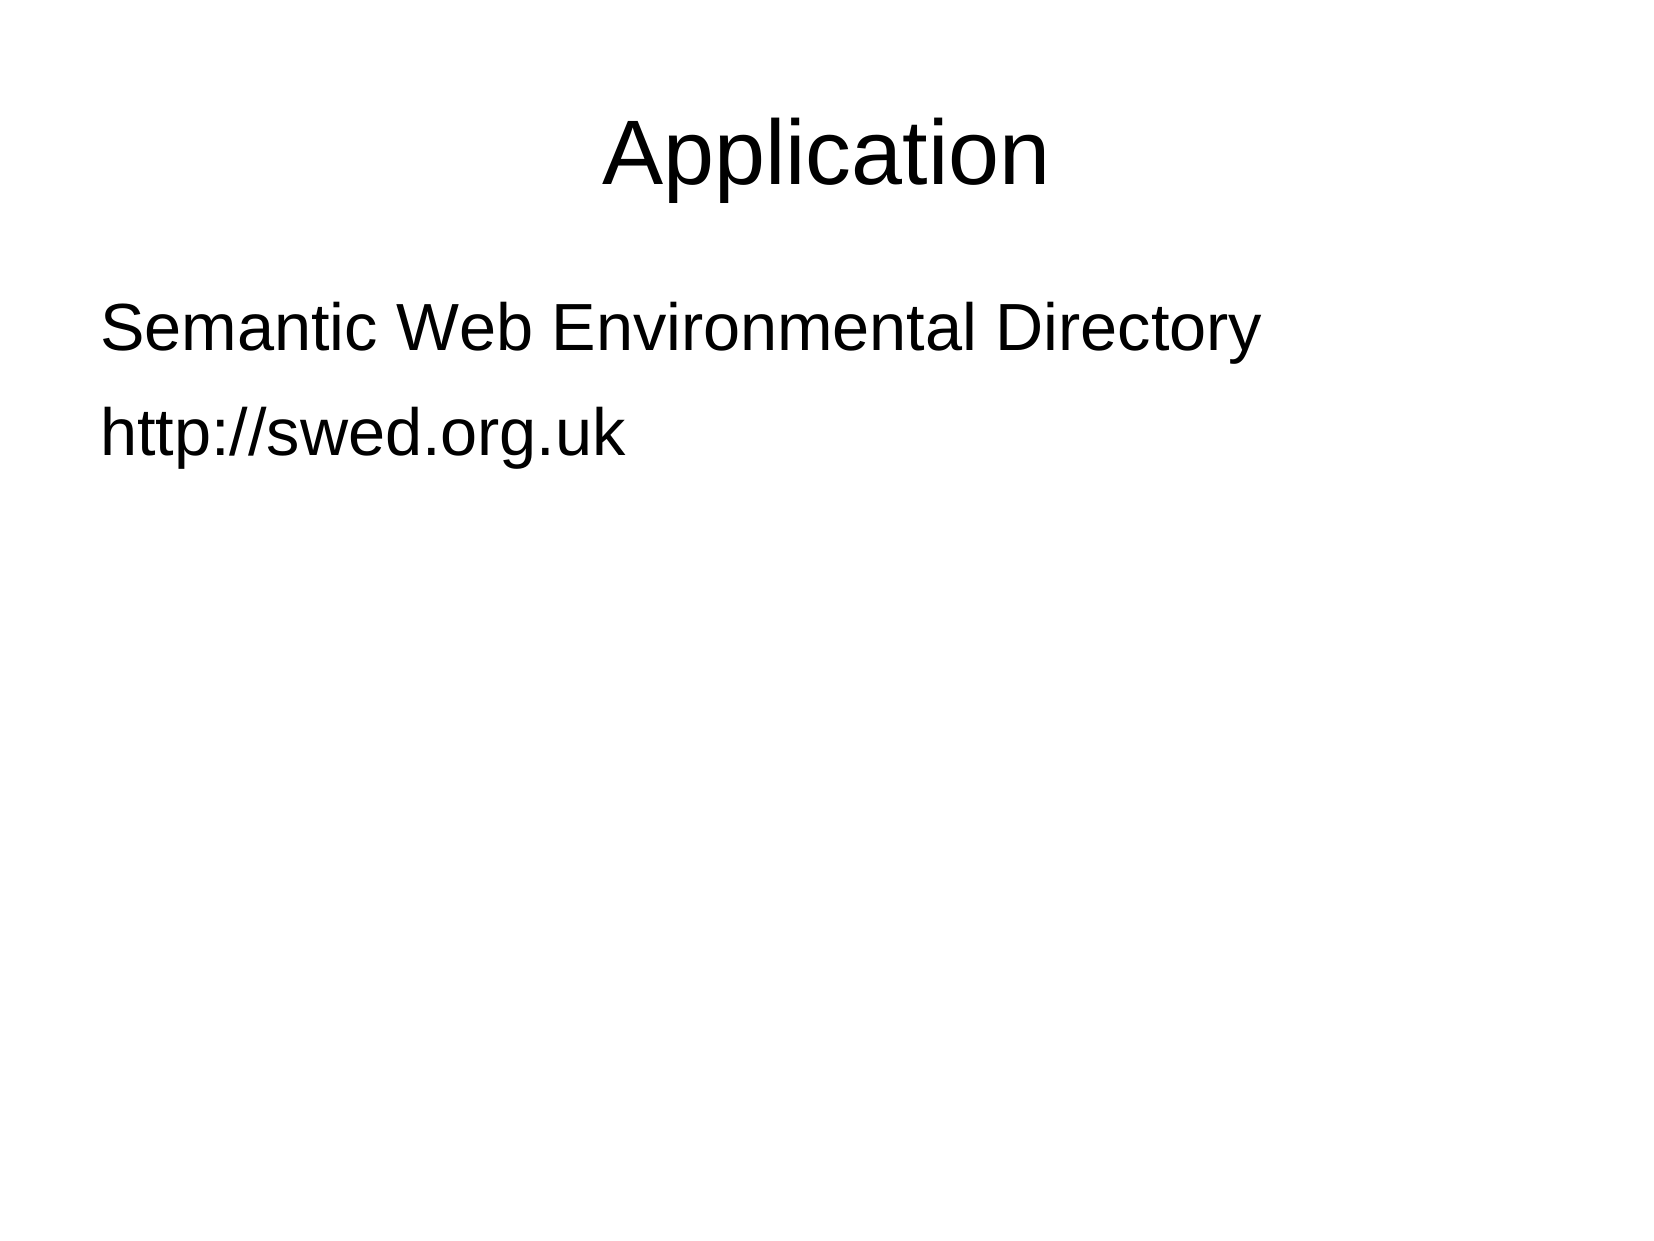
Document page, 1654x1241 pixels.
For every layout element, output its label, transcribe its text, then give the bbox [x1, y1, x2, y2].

title Application [82, 56, 1571, 250]
list Semantic Web Environmental Directory http://swed.org.uk [82, 290, 1571, 1094]
